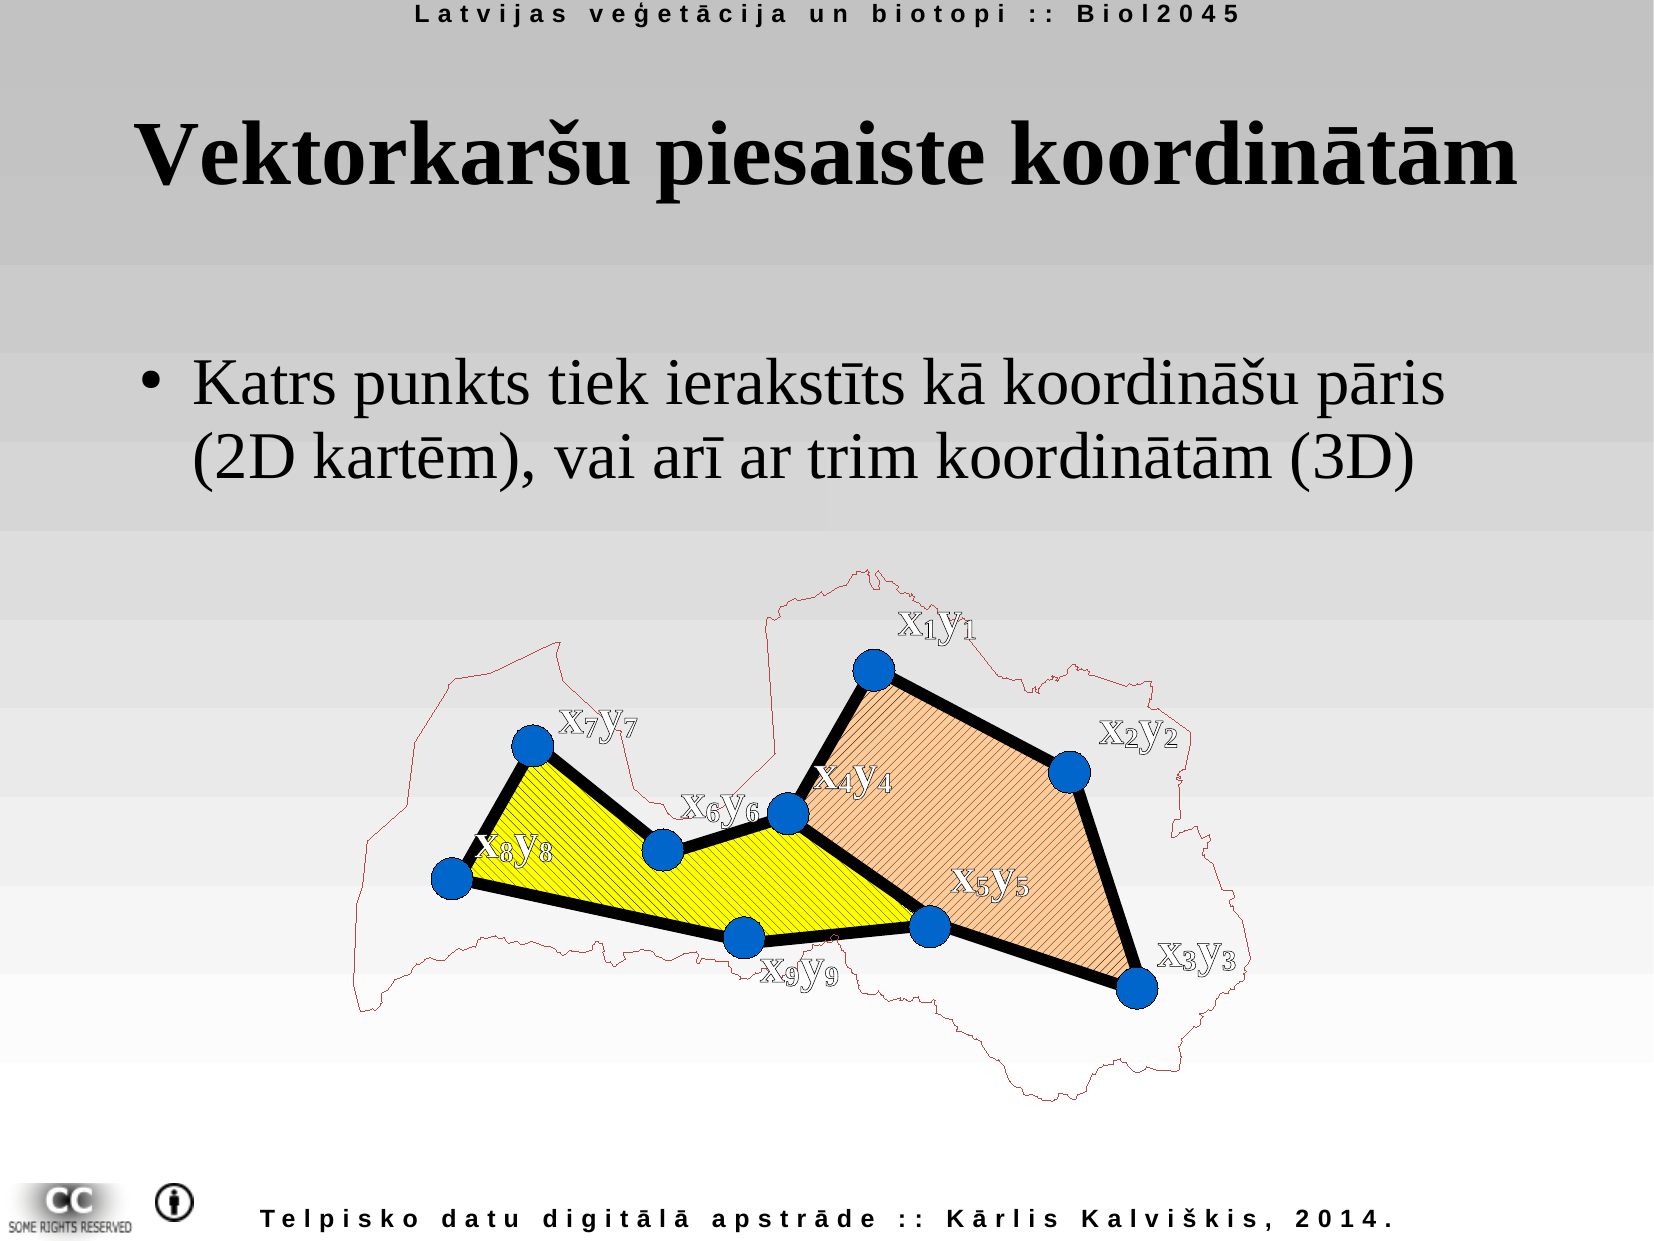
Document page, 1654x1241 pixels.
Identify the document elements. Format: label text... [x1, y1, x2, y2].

text_box x2y2 [1099, 699, 1179, 771]
text_box x1y1 [897, 590, 978, 663]
picture [0, 0, 1654, 1241]
title Vektorkaršu piesaiste koordinātām [121, 102, 1534, 311]
text_box x7y7 [558, 688, 638, 761]
text_box x8y8 [474, 813, 554, 885]
text_box x4y4 [813, 744, 893, 816]
list Katrs punkts tiek ierakstīts kā koordināšu pāris (2D kartēm), vai arī ar trim koordinātām (3D) [121, 344, 1534, 1127]
text_box x6y6 [680, 773, 760, 846]
text_box x5y5 [950, 847, 1030, 920]
text_box [431, 857, 474, 900]
text_box [504, 649, 1158, 1010]
text_box x3y3 [1157, 921, 1237, 994]
text_box x9y9 [760, 937, 840, 1010]
